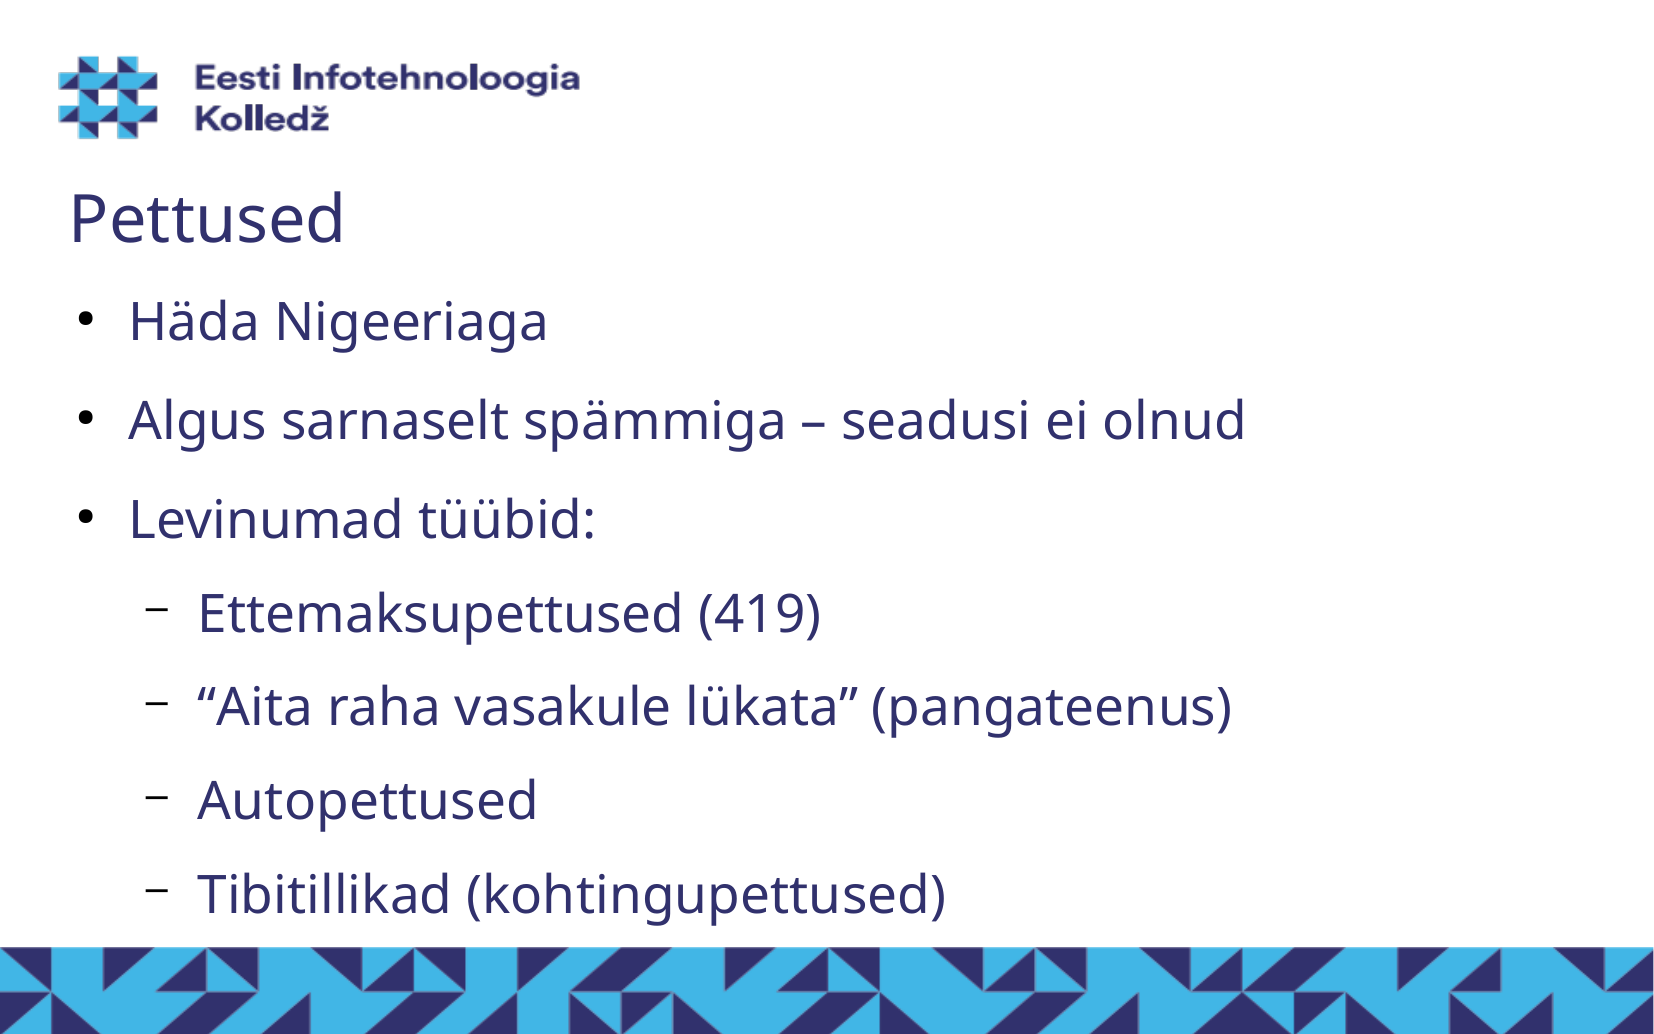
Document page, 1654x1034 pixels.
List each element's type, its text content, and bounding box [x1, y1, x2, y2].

title Pettused [68, 147, 1536, 283]
list Häda Nigeeriaga Algus sarnaselt spämmiga – seadusi ei olnud Levinumad tüübid: Ettemaksupettused (419) “Aita raha vasakule lükata” (pangateenus) Autopettused Tibitillikad (kohtingupettused) [59, 283, 1595, 936]
